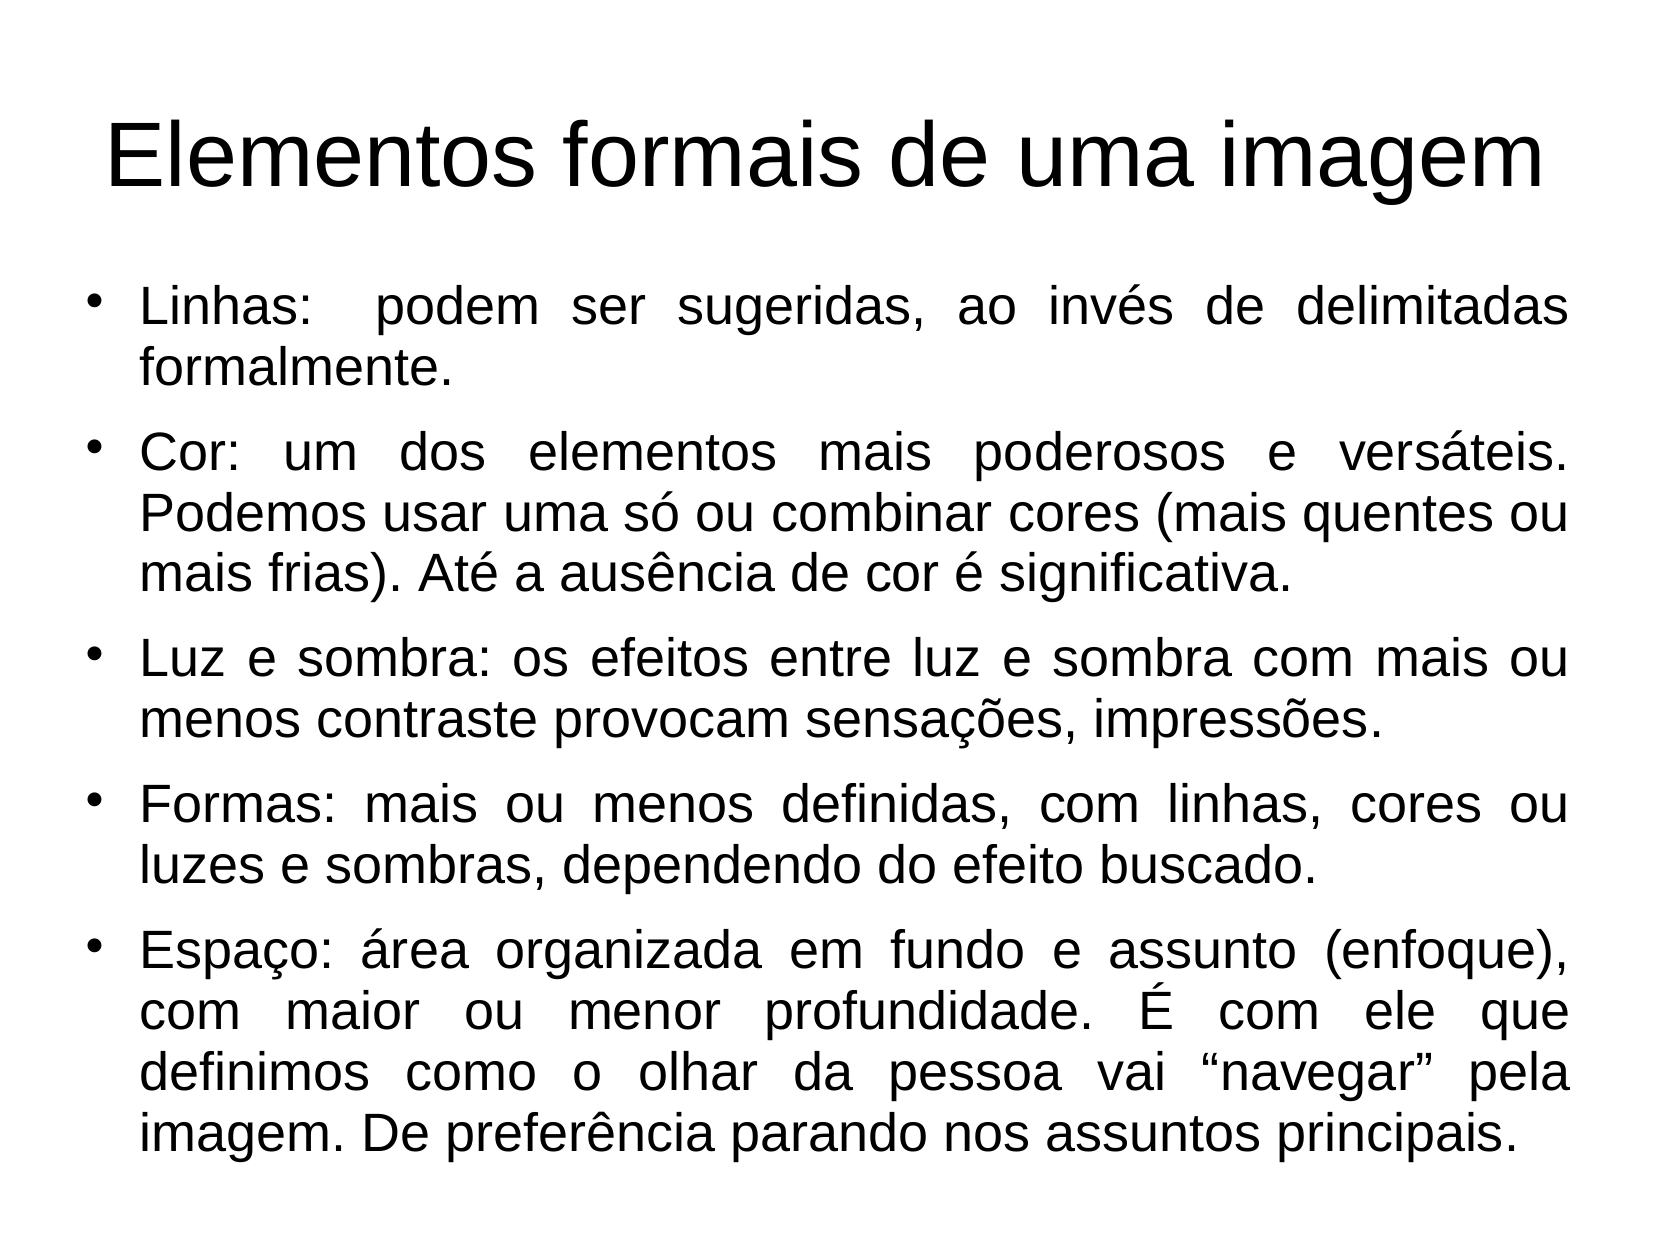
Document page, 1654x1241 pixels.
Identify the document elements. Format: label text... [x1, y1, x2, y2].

list Linhas: podem ser sugeridas, ao invés de delimitadas formalmente. Cor: um dos elementos mais poderosos e versáteis. Podemos usar uma só ou combinar cores (mais quentes ou mais frias). Até a ausência de cor é significativa. Luz e sombra: os efeitos entre luz e sombra com mais ou menos contraste provocam sensações, impressões. Formas: mais ou menos definidas, com linhas, cores ou luzes e sombras, dependendo do efeito buscado. Espaço: área organizada em fundo e assunto (enfoque), com maior ou menor profundidade. É com ele que definimos como o olhar da pessoa vai “navegar” pela imagem. De preferência parando nos assuntos principais. [82, 271, 1571, 1181]
title Elementos formais de uma imagem [82, 49, 1571, 257]
